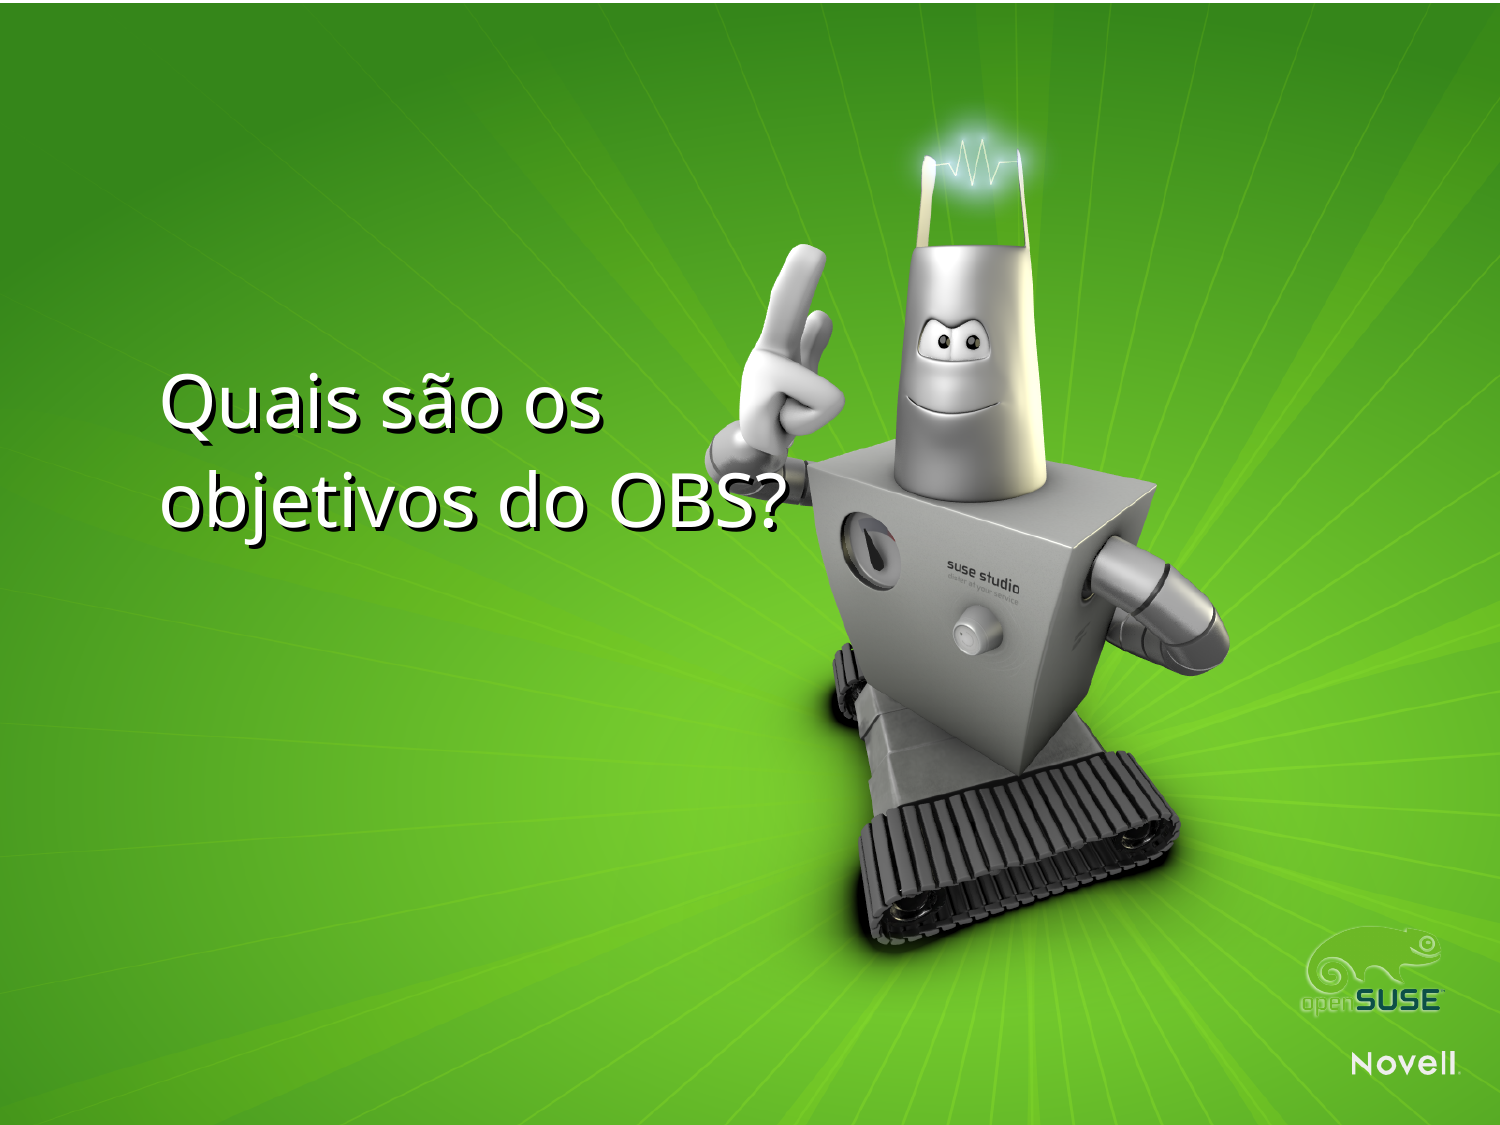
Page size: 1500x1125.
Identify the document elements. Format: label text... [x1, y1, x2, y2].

picture [0, 3, 1500, 1125]
title Quais são os objetivos do OBS? [158, 161, 858, 736]
